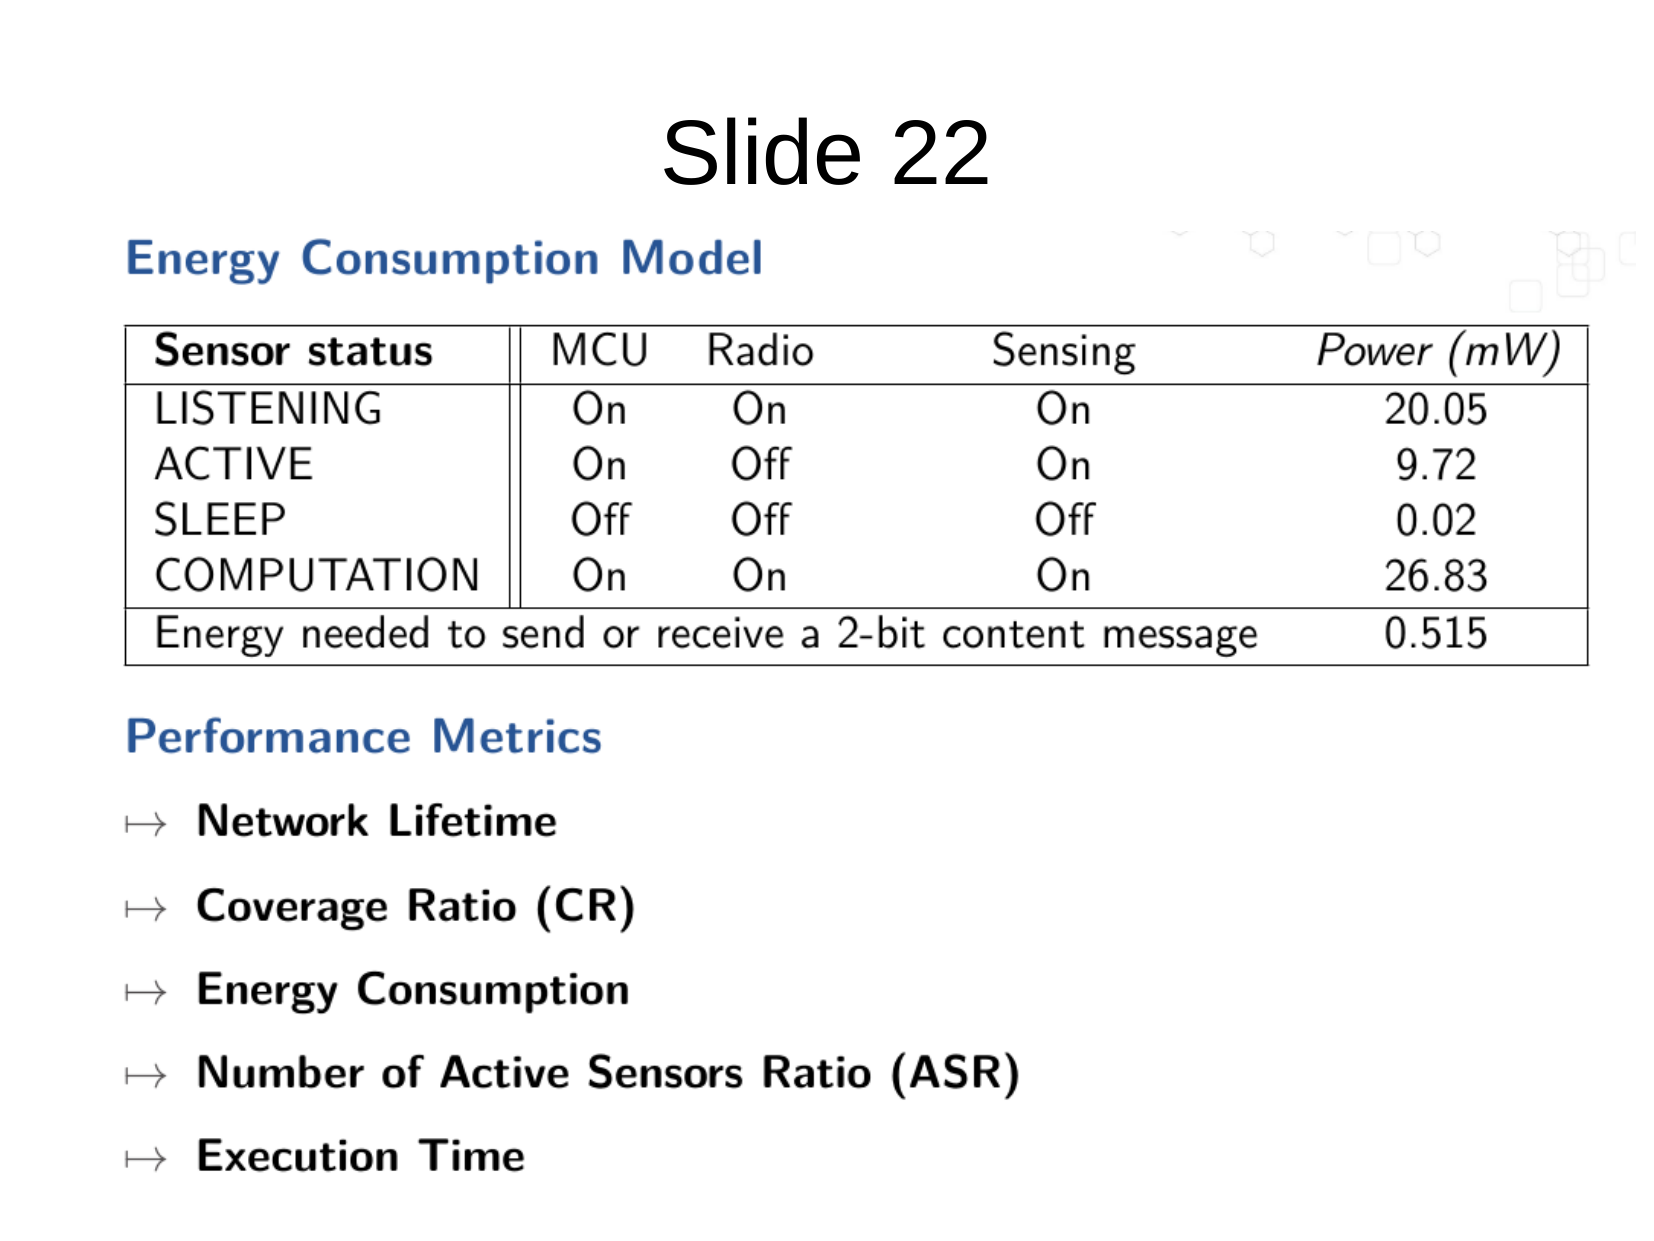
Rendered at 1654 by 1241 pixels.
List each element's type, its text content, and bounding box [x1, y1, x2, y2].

title Slide 22 [82, 49, 1571, 231]
picture [0, 231, 1636, 1188]
